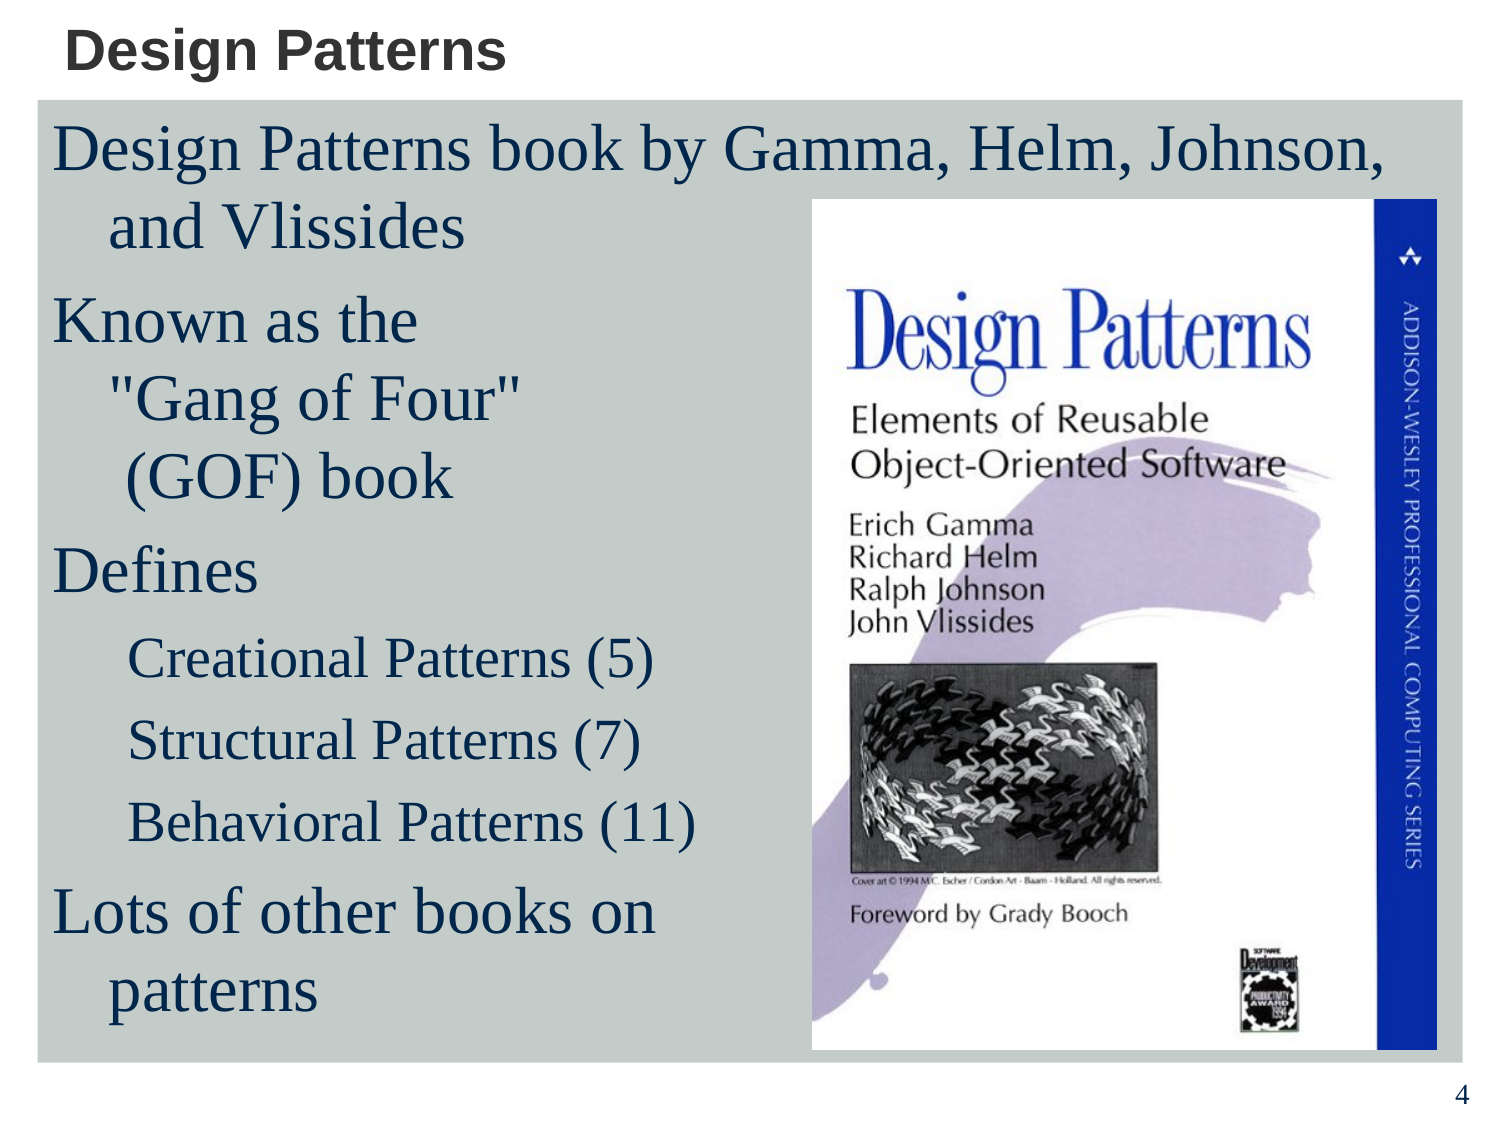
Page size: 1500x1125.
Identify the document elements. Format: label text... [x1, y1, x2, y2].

title Design Patterns [50, 0, 1450, 91]
picture [812, 199, 1437, 1051]
list Design Patterns book by Gamma, Helm, Johnson, and Vlissides Known as the "Gang of Four" (GOF) book Defines Creational Patterns (5) Structural Patterns (7) Behavioral Patterns (11) Lots of other books on patterns [37, 99, 1463, 1063]
